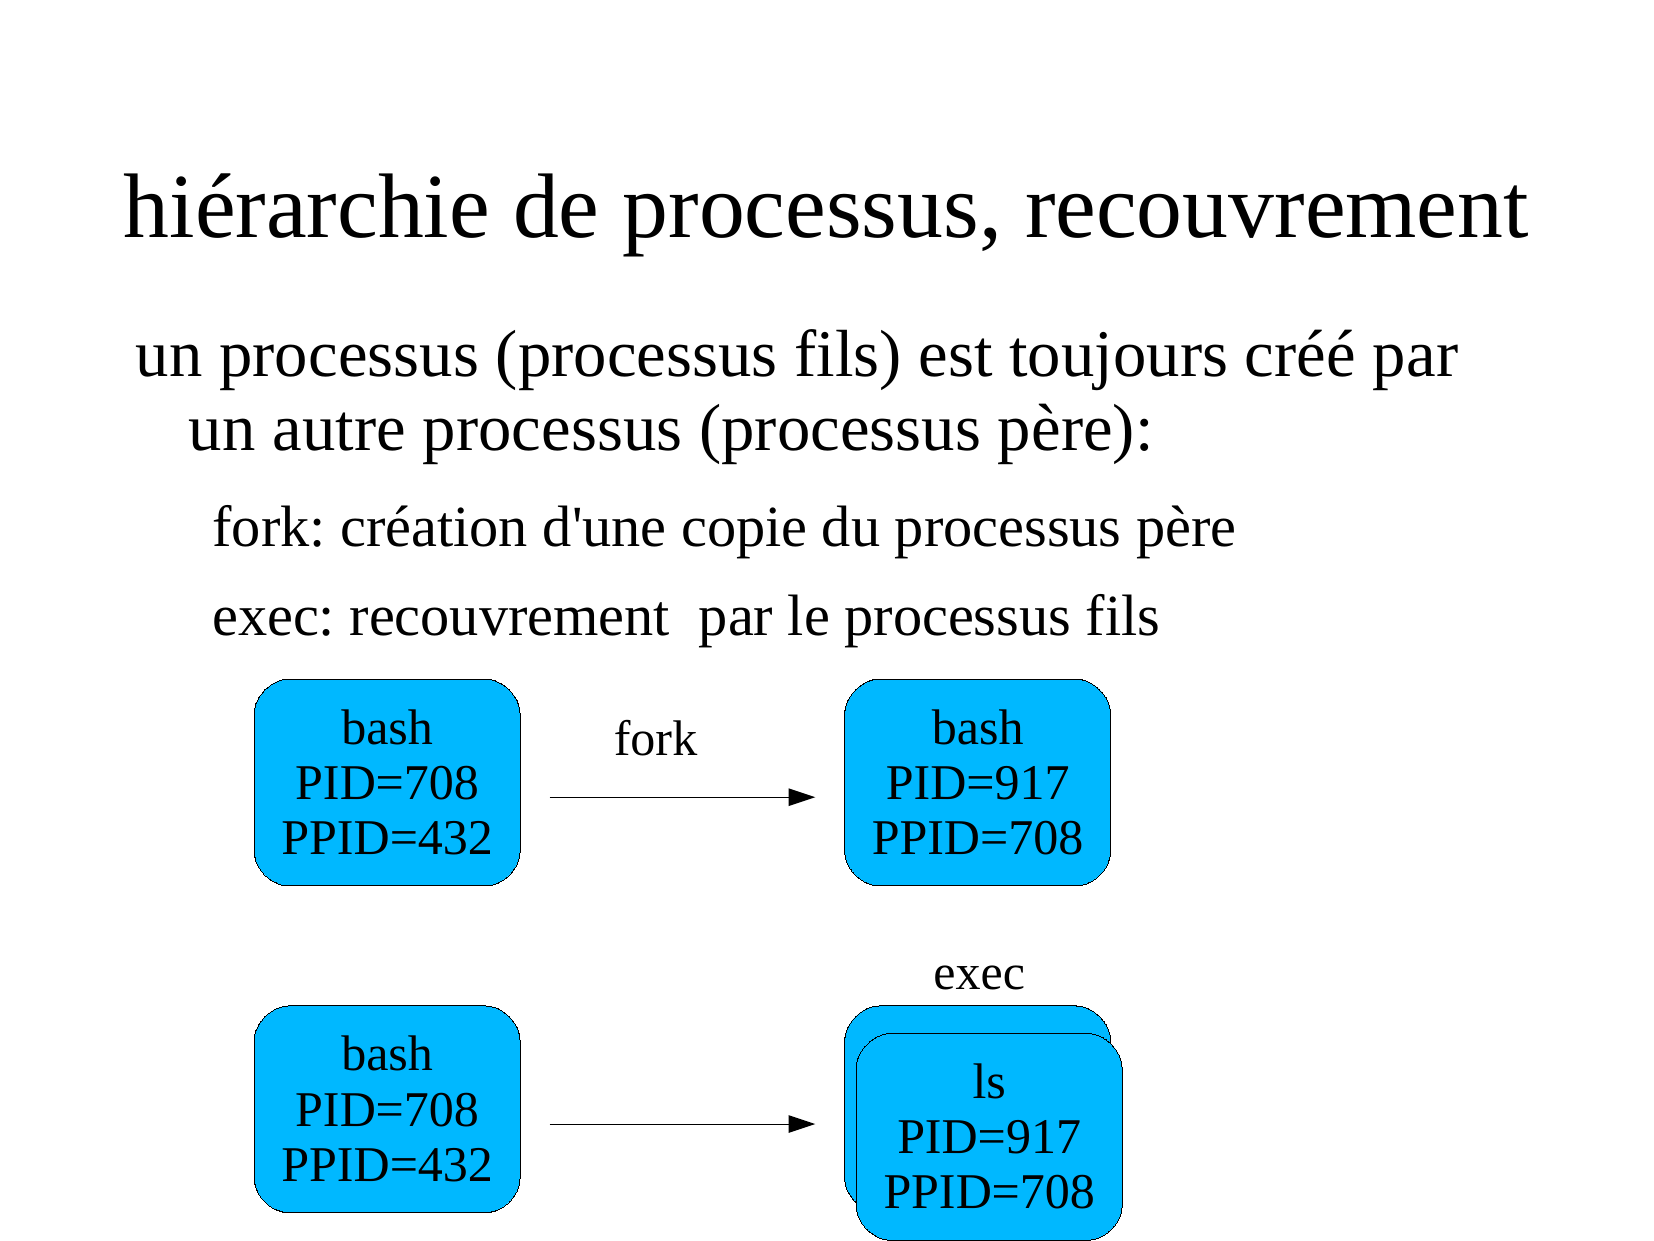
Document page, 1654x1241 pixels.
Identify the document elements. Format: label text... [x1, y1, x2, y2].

text_box [856, 876, 1099, 886]
text_box [266, 1203, 509, 1213]
text_box [266, 1005, 508, 1015]
text_box bash PID=708 PPID=708 [854, 1015, 1101, 1203]
text_box bash PID=917 PPID=708 [854, 689, 1101, 876]
text_box [254, 690, 264, 875]
text_box [1113, 1046, 1123, 1228]
text_box [844, 1018, 854, 1201]
text_box ls PID=917 PPID=708 [866, 1043, 1113, 1231]
text_box [868, 1017, 1111, 1043]
text_box exec [933, 944, 1026, 1002]
text_box [510, 1017, 521, 1202]
text_box [856, 679, 1099, 689]
text_box [510, 690, 521, 875]
text_box [868, 1231, 1110, 1241]
text_box [856, 1045, 866, 1229]
title hiérarchie de processus, recouvrement [121, 102, 1534, 311]
text_box bash PID=708 PPID=432 [264, 1015, 510, 1203]
text_box [844, 691, 854, 874]
text_box bash PID=708 PPID=432 [264, 689, 510, 876]
text_box [265, 679, 509, 689]
text_box fork [613, 711, 698, 768]
text_box [265, 876, 509, 886]
text_box [1101, 691, 1111, 874]
text_box [254, 1017, 264, 1201]
text_box [857, 1005, 1098, 1015]
list un processus (processus fils) est toujours créé par un autre processus (processus père): fork: création d'une copie du processus père exec: recouvrement par le processus fils [118, 317, 1531, 650]
